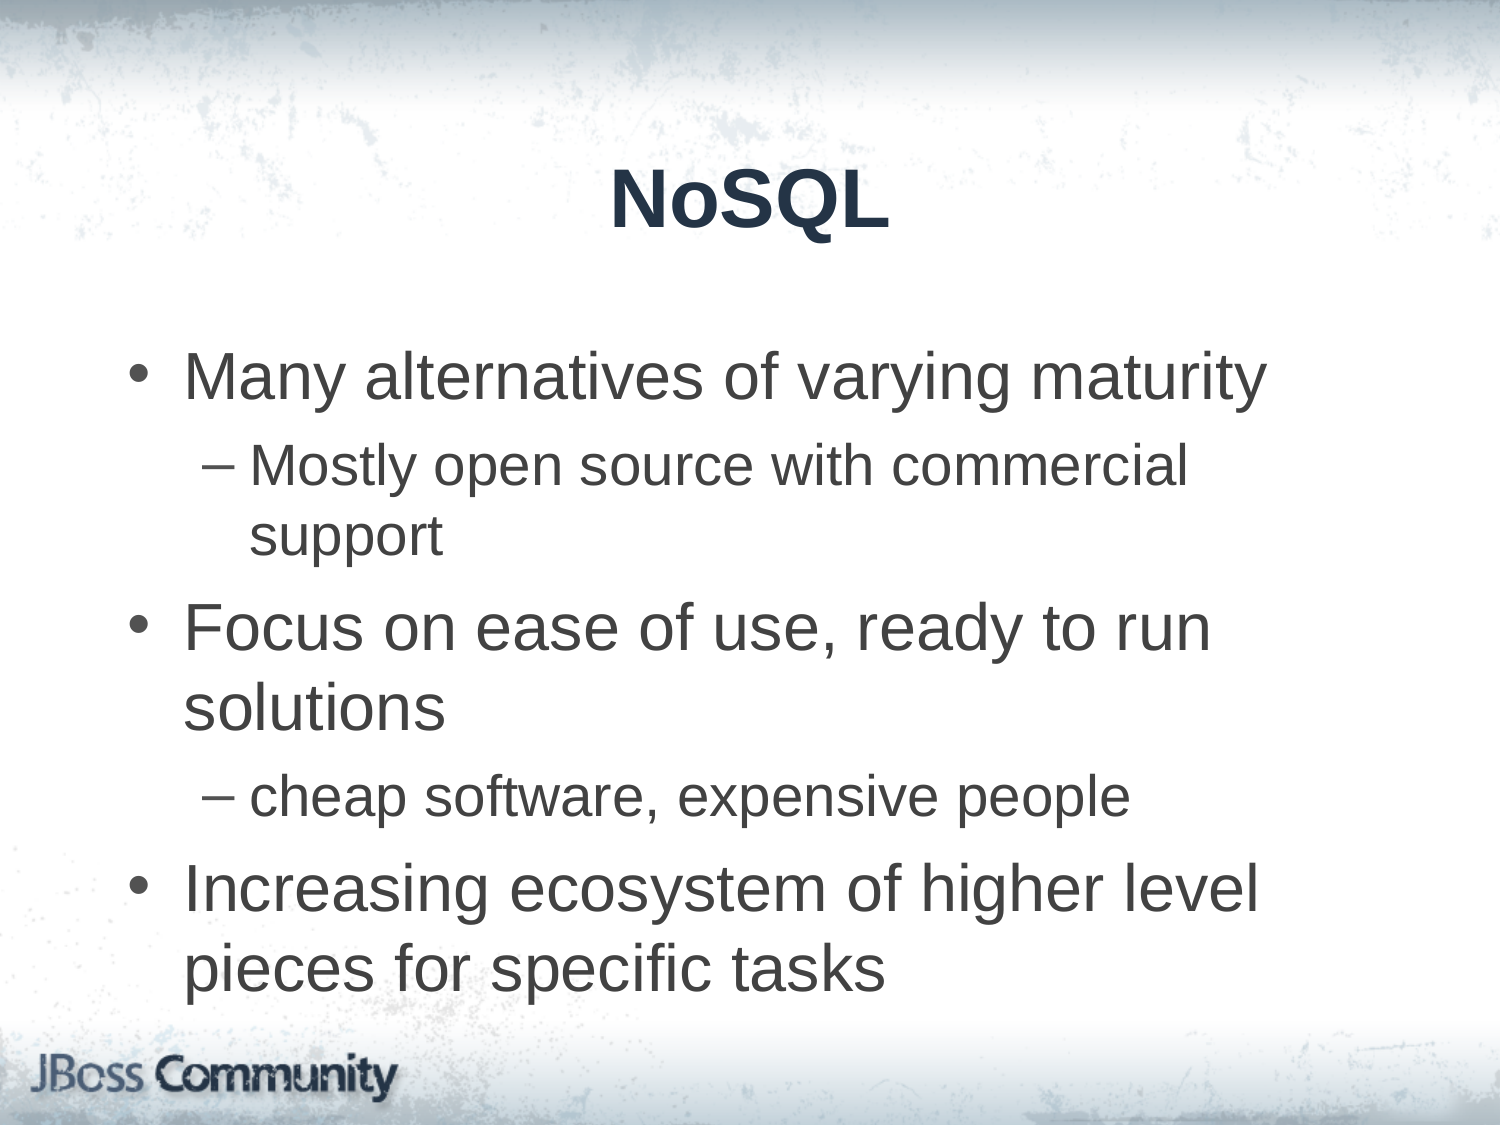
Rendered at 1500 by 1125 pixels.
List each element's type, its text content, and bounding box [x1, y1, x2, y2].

list Many alternatives of varying maturity Mostly open source with commercial support Focus on ease of use, ready to run solutions cheap software, expensive people Increasing ecosystem of higher level pieces for specific tasks [112, 324, 1388, 1083]
picture [0, 0, 1500, 1125]
title NoSQL [112, 76, 1388, 312]
